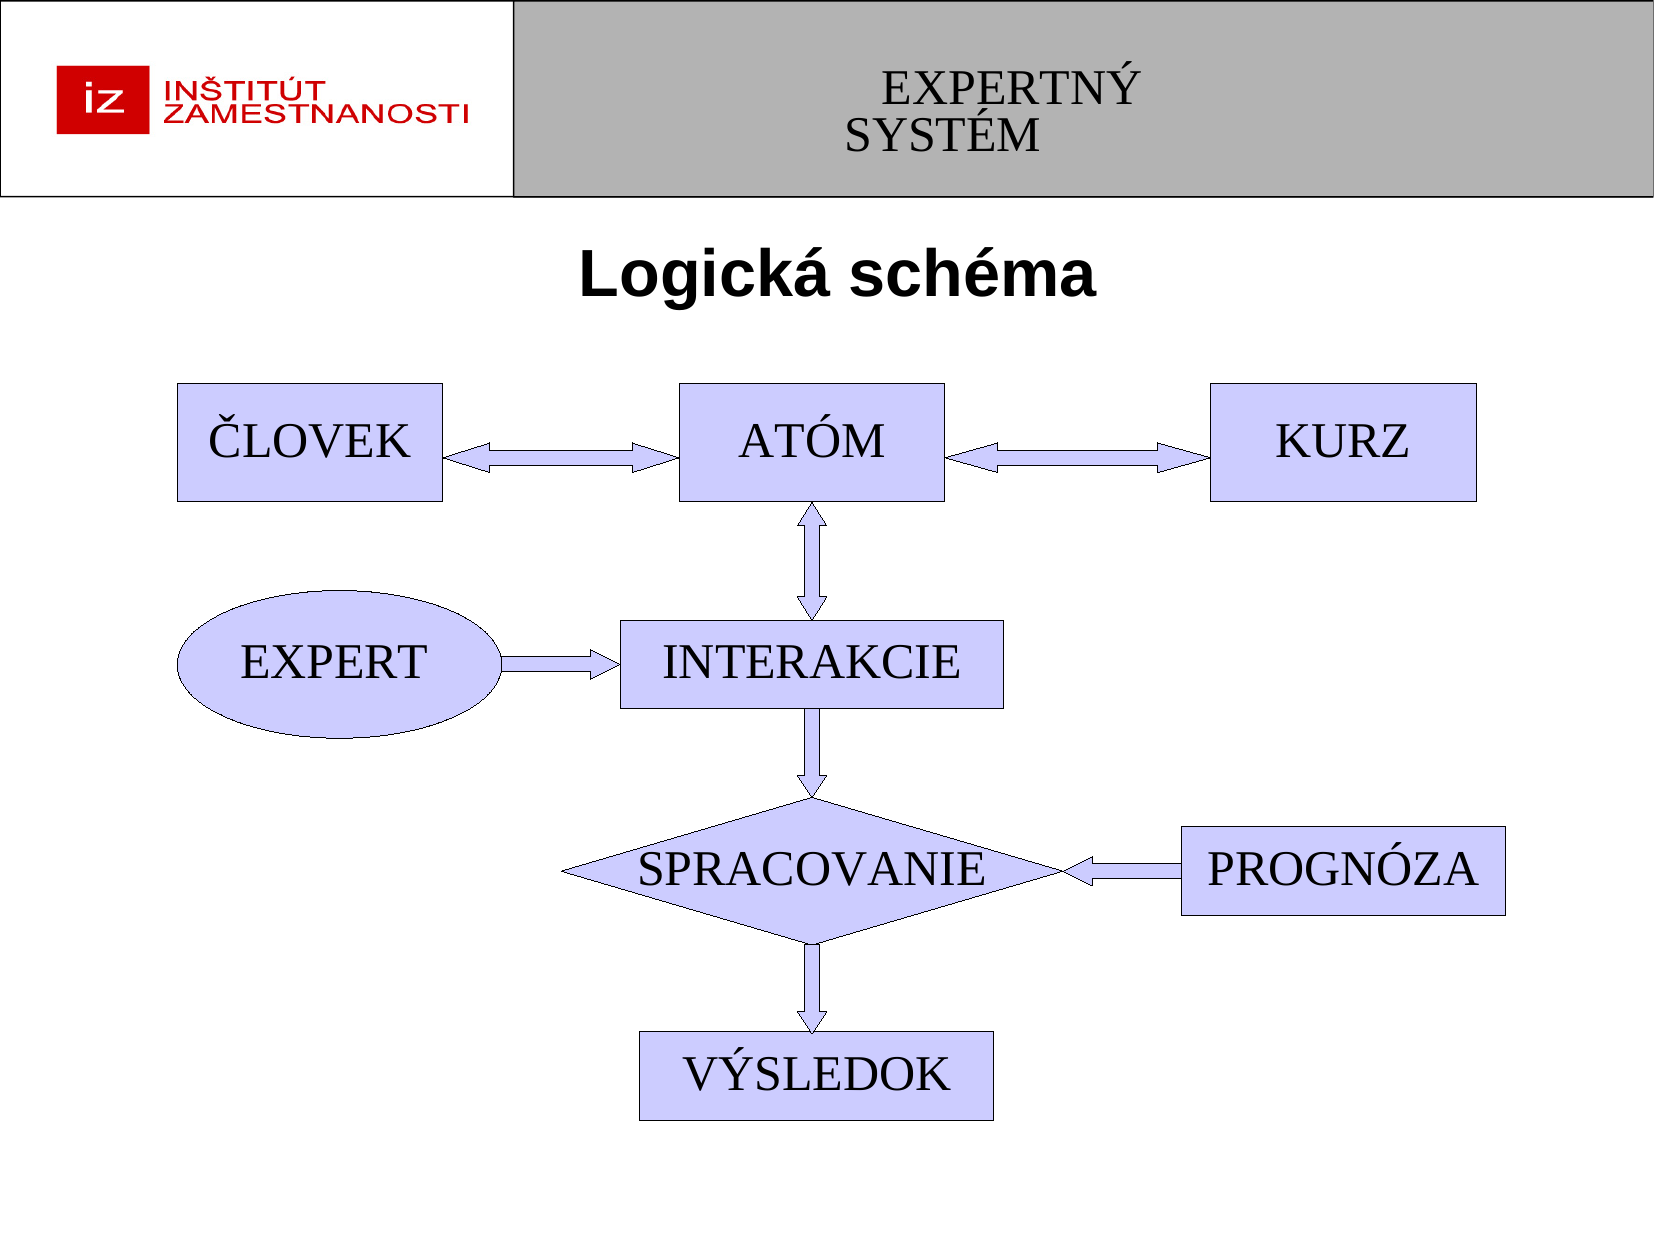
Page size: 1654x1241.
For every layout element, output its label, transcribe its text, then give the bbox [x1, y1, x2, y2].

text_box SPRACOVANIE [561, 797, 1063, 944]
text_box VÝSLEDOK [639, 1031, 994, 1121]
list Logická schéma [123, 236, 1536, 1107]
text_box [797, 708, 827, 798]
text_box [501, 649, 621, 680]
text_box ČLOVEK [177, 383, 443, 502]
text_box [944, 442, 1210, 473]
picture [5, 6, 513, 190]
text_box [442, 442, 679, 473]
text_box [0, 0, 1654, 197]
text_box [797, 501, 827, 621]
text_box ATÓM [679, 383, 945, 502]
text_box [797, 944, 827, 1034]
text_box EXPERTNÝ SYSTÉM [829, 59, 1359, 130]
text_box [1062, 856, 1182, 886]
text_box EXPERT [177, 590, 502, 739]
text_box PROGNÓZA [1181, 826, 1506, 916]
text_box INTERAKCIE [620, 620, 1004, 709]
text_box KURZ [1210, 383, 1477, 502]
